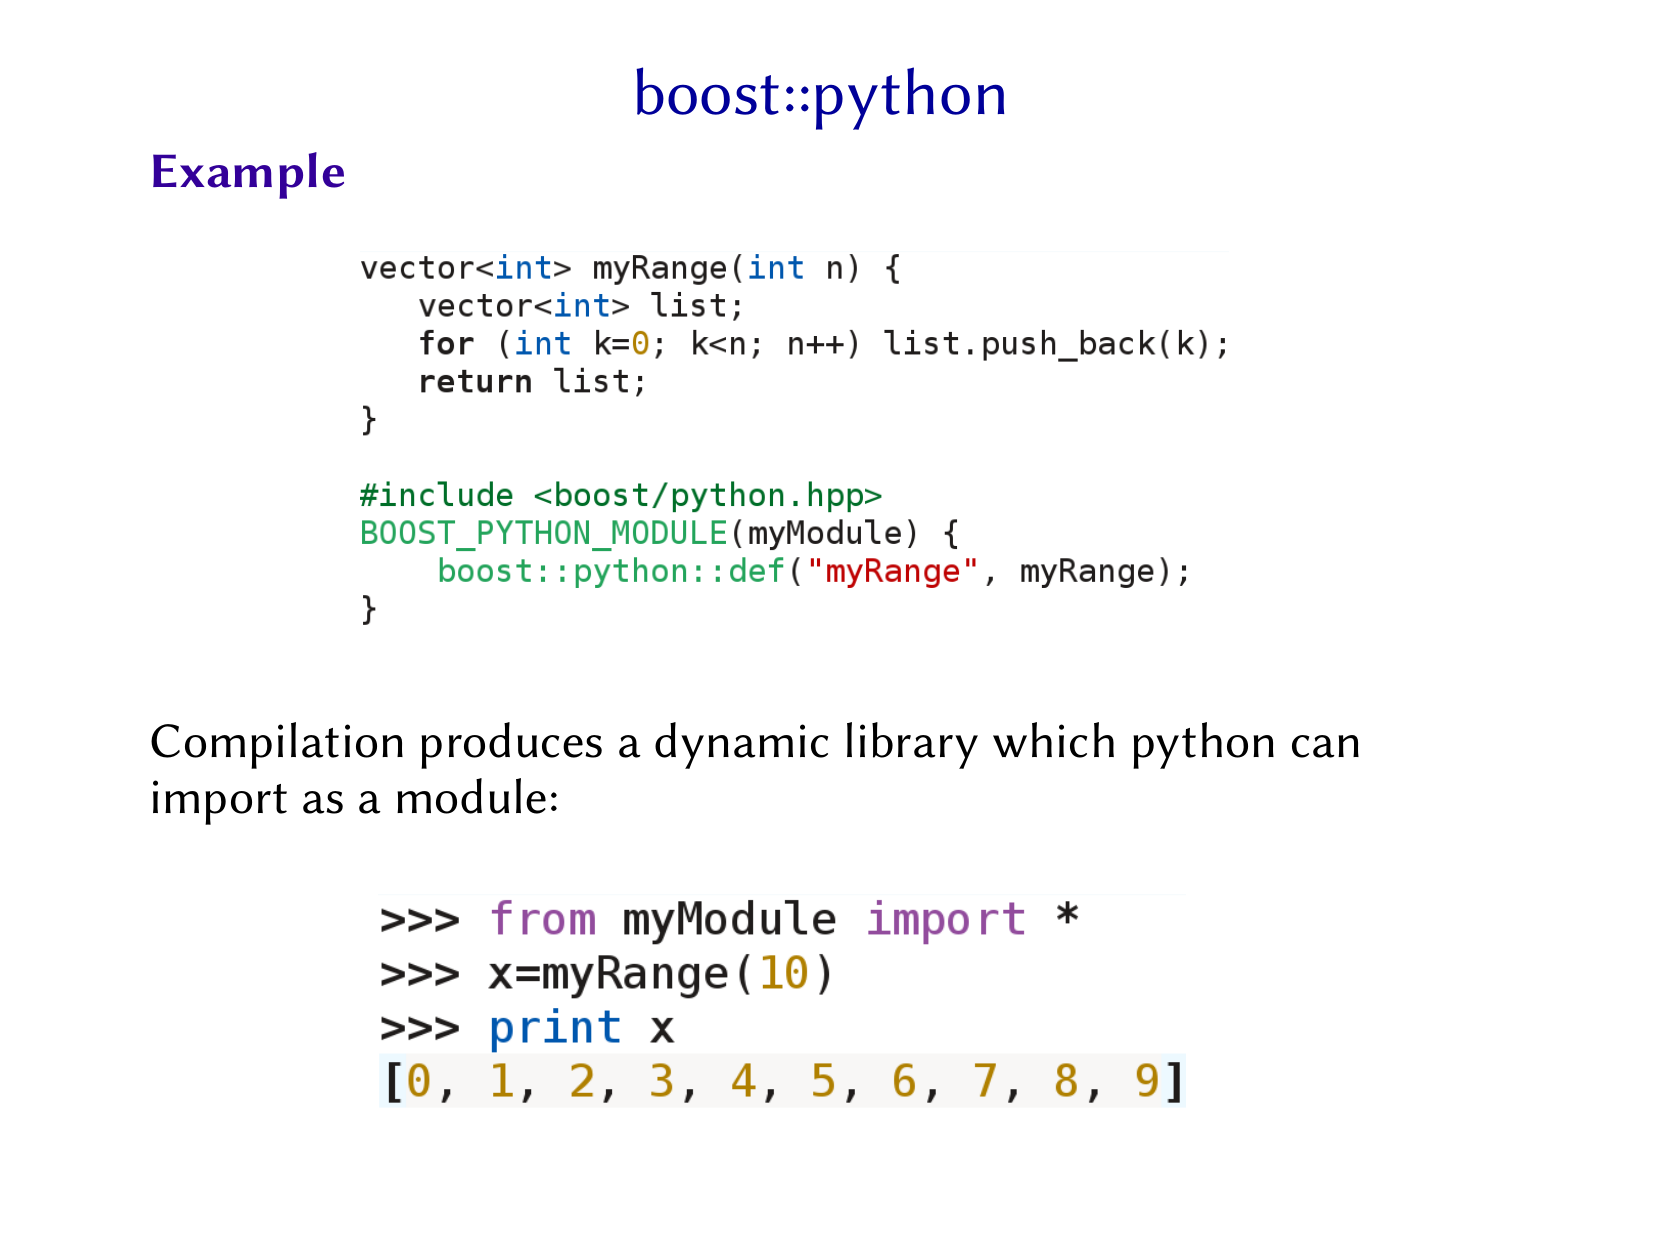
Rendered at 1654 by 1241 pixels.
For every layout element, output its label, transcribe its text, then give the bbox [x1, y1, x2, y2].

title boost::python [76, 19, 1565, 166]
picture [378, 894, 1186, 1120]
text_box Example Compilation produces a dynamic library which python can import as a module: [135, 135, 1396, 895]
picture [360, 251, 1229, 631]
